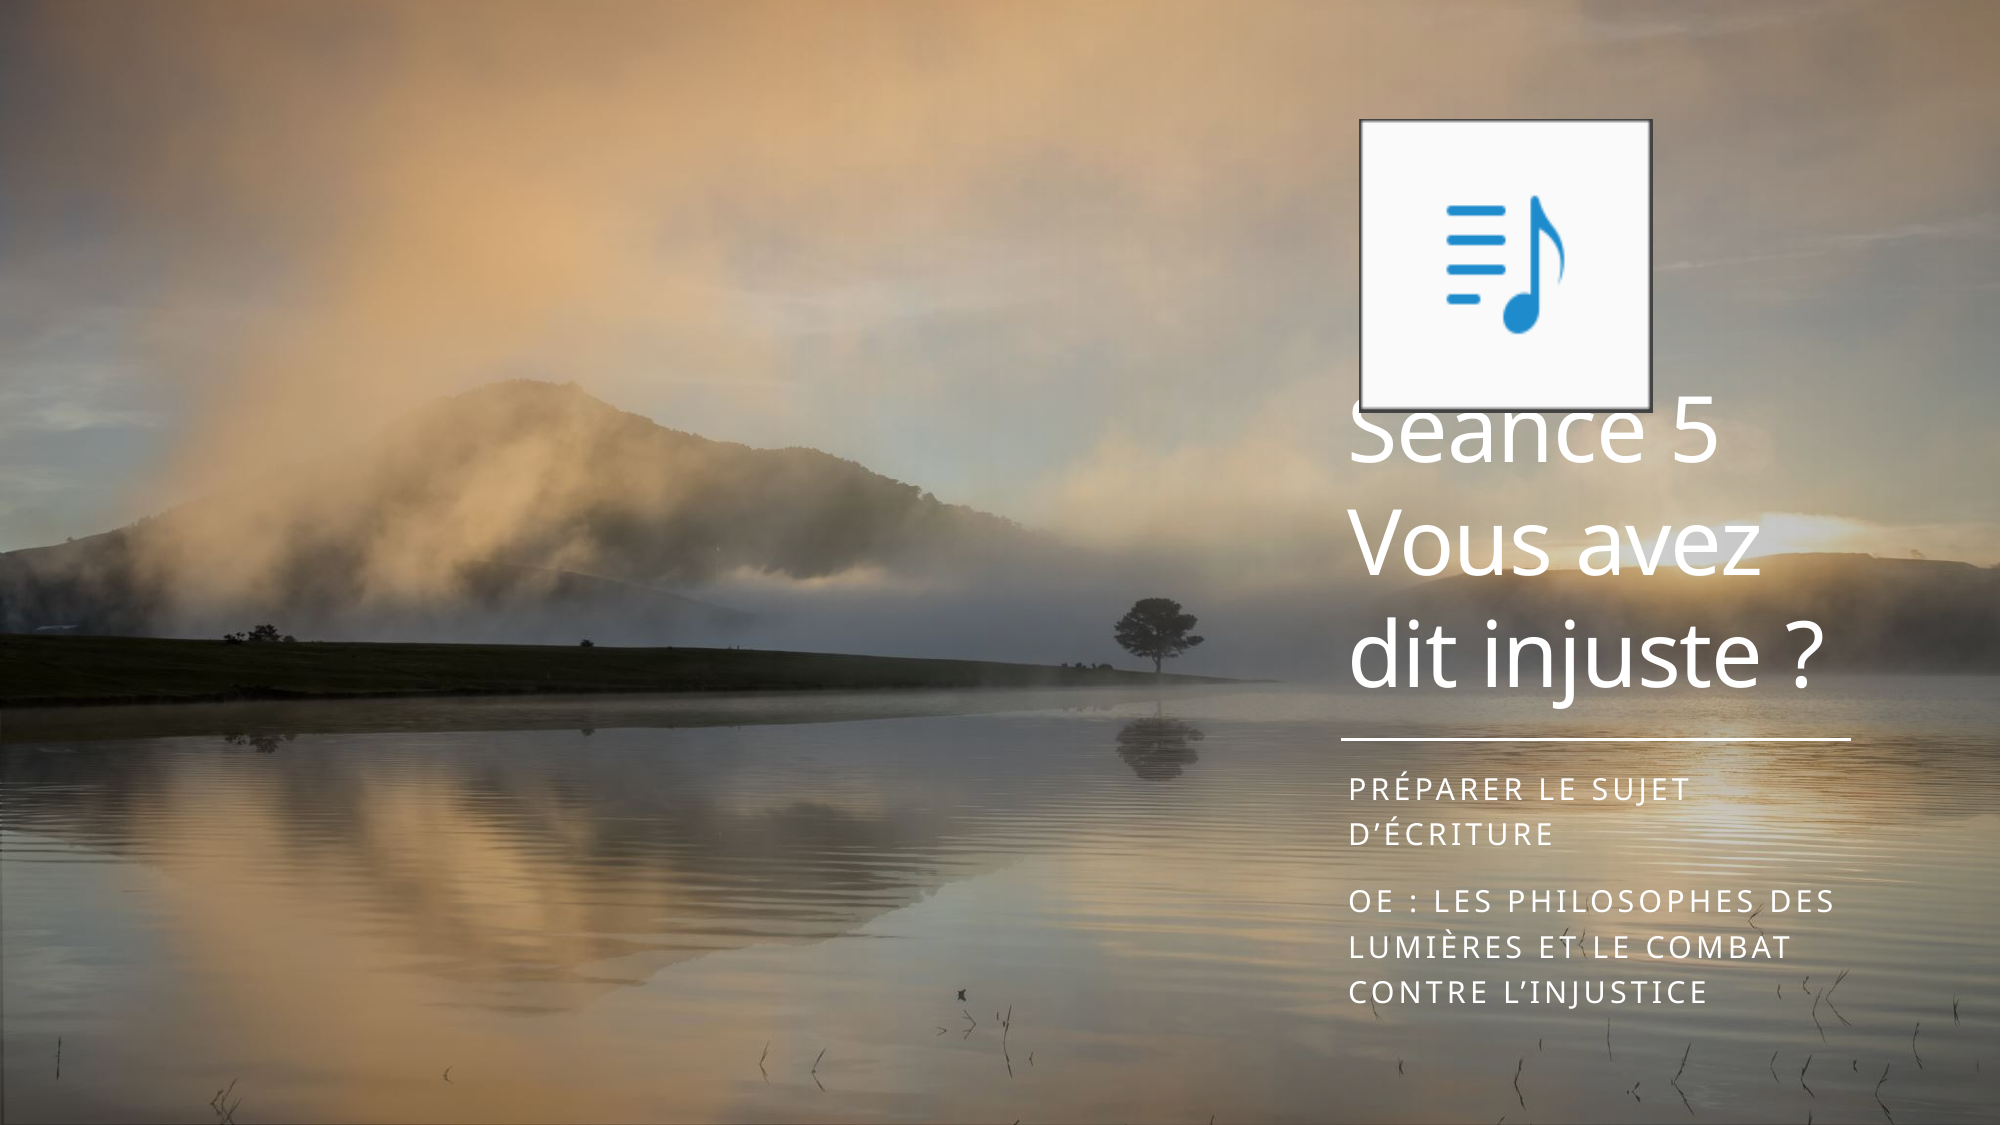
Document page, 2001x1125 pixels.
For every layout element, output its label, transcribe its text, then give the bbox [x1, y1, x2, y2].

text_box [762, 0, 2000, 1125]
text_box Préparer le sujet d’écriture OE : Les philosophes des lumières et le combat contre l’injustice [1333, 756, 1859, 1057]
picture [0, 0, 762, 1125]
text_box Séance 5 Vous avez dit injuste ? [1332, 241, 1860, 718]
